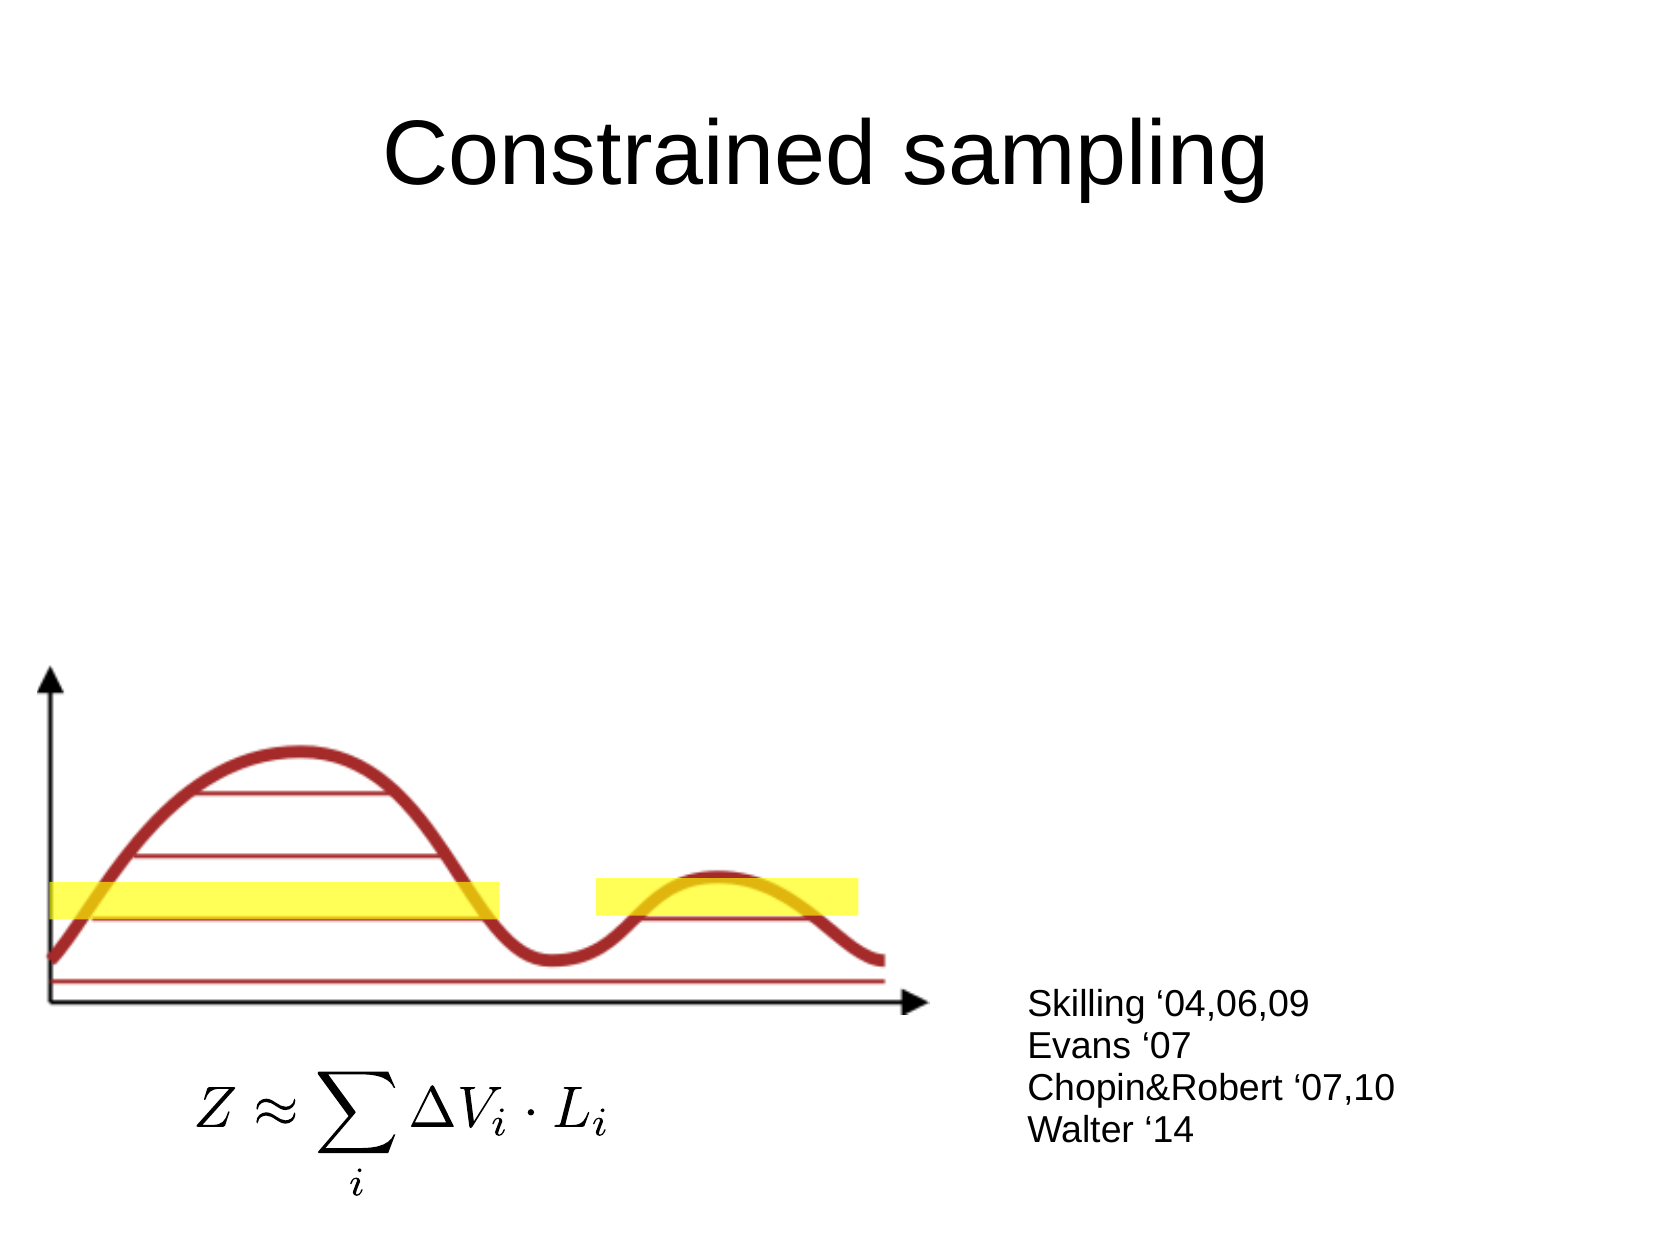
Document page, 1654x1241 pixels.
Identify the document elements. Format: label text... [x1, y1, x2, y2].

title Constrained sampling [82, 49, 1571, 257]
text_box Skilling ‘04,06,09 Evans ‘07 Chopin&Robert ‘07,10 Walter ‘14 [1012, 975, 1651, 1201]
text_box [595, 878, 859, 916]
text_box [193, 1065, 608, 1196]
text_box [49, 881, 500, 920]
picture [37, 664, 930, 1015]
